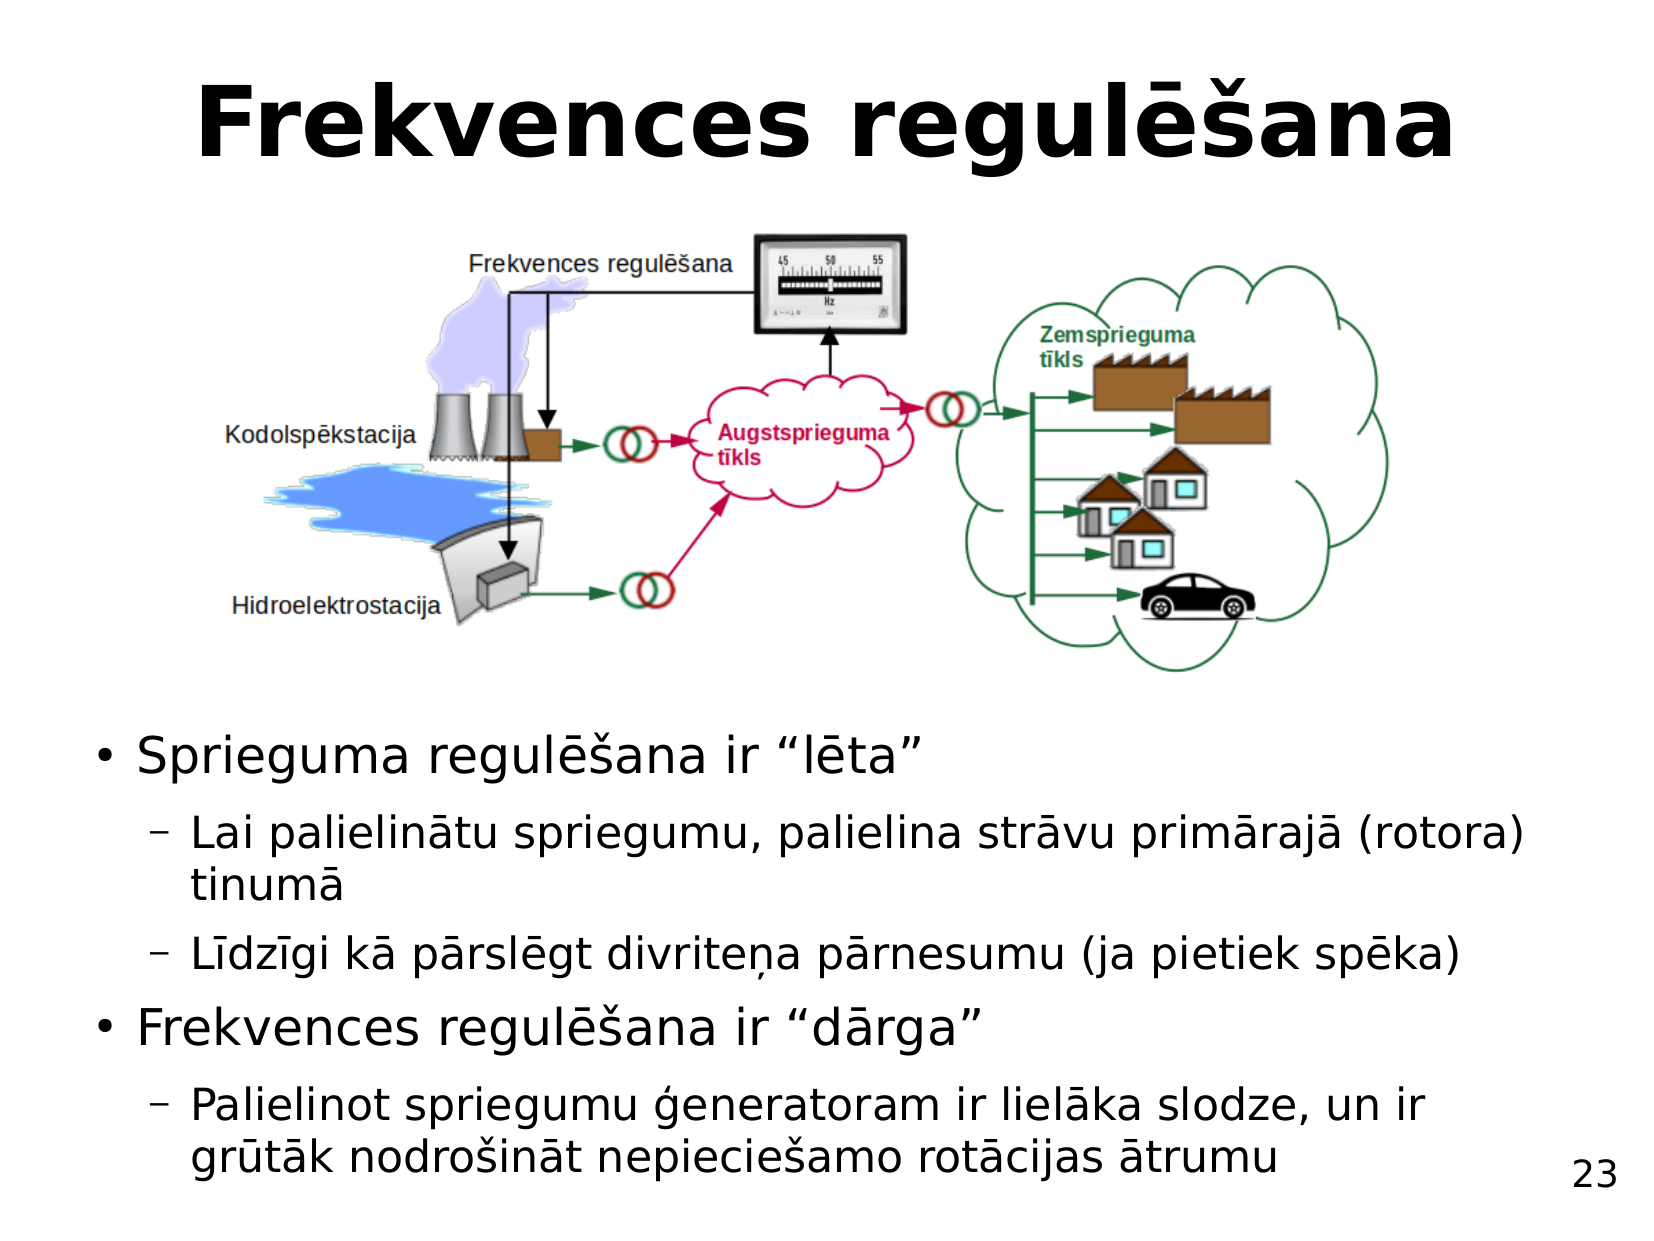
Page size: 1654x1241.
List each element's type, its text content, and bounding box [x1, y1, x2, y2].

list Sprieguma regulēšana ir “lēta” Lai palielinātu spriegumu, palielina strāvu primārajā (rotora) tinumā Līdzīgi kā pārslēgt divriteņa pārnesumu (ja pietiek spēka) Frekvences regulēšana ir “dārga” Palielinot spriegumu ģeneratoram ir lielāka slodze, un ir grūtāk nodrošināt nepieciešamo rotācijas ātrumu [82, 726, 1538, 1185]
title Frekvences regulēšana [82, 49, 1571, 196]
picture [218, 224, 1402, 683]
